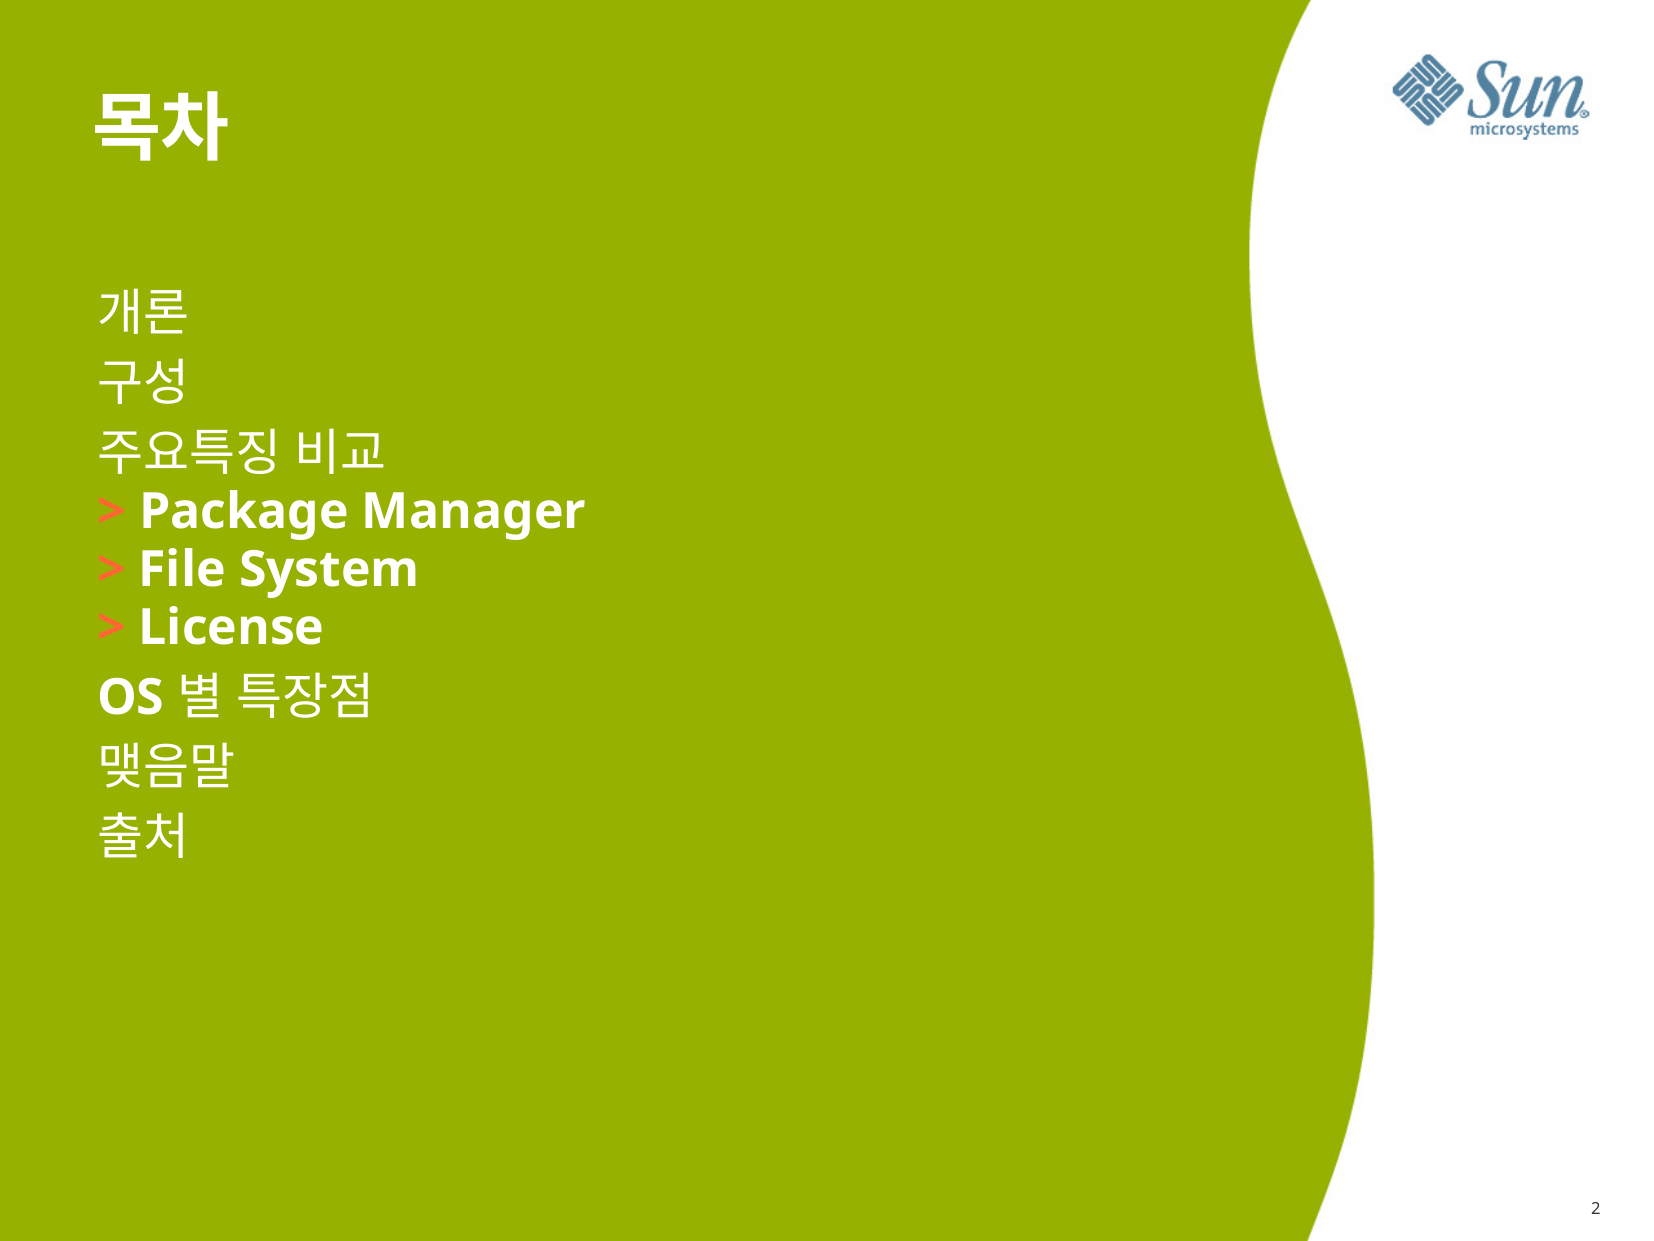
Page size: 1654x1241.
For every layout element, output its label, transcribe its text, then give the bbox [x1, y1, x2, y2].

picture [0, 0, 1654, 1241]
title 목차 [92, 76, 1219, 284]
text_box <숫자> [1448, 1175, 1616, 1241]
list 개론 구성 주요특징 비교 > Package Manager > File System > License OS별 특장점 맺음말 출처 [71, 284, 1545, 1171]
